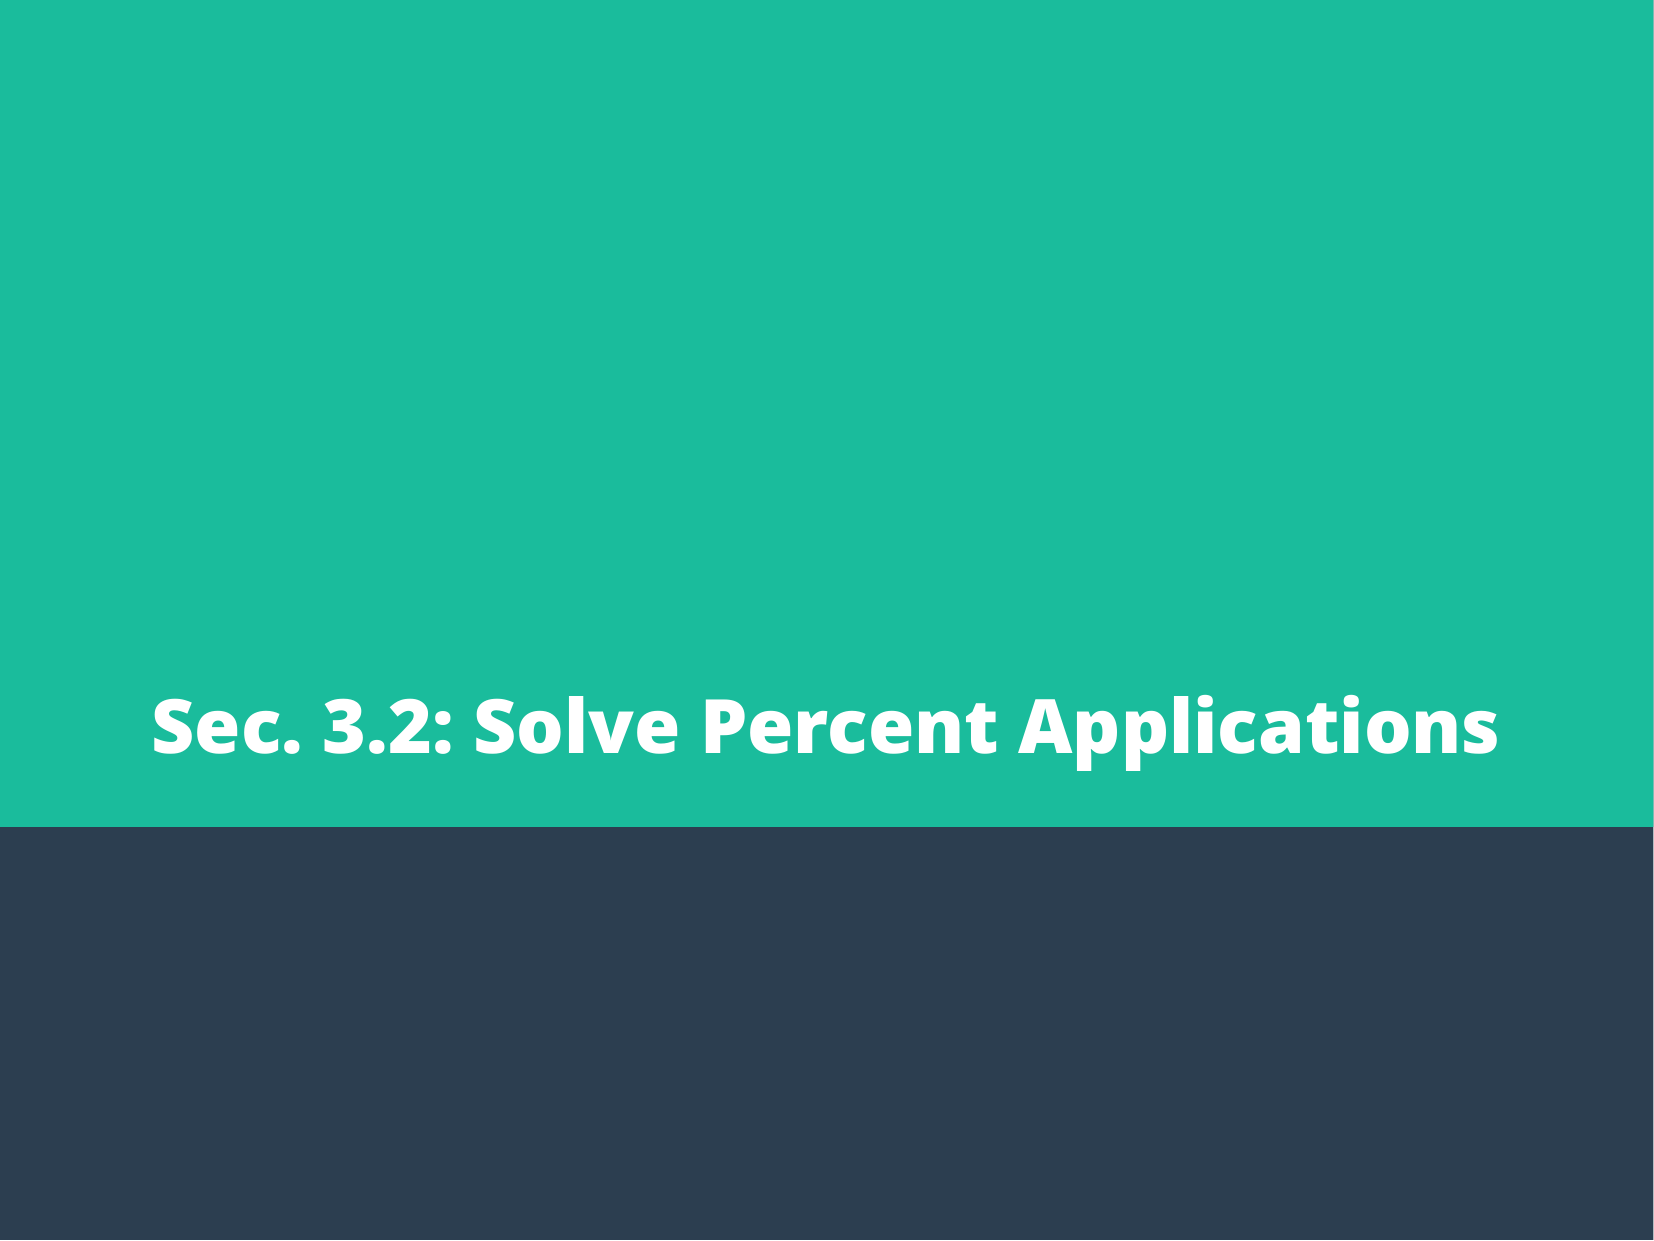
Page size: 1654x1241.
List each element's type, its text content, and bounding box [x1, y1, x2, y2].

title Sec. 3.2: Solve Percent Applications [59, 620, 1595, 778]
